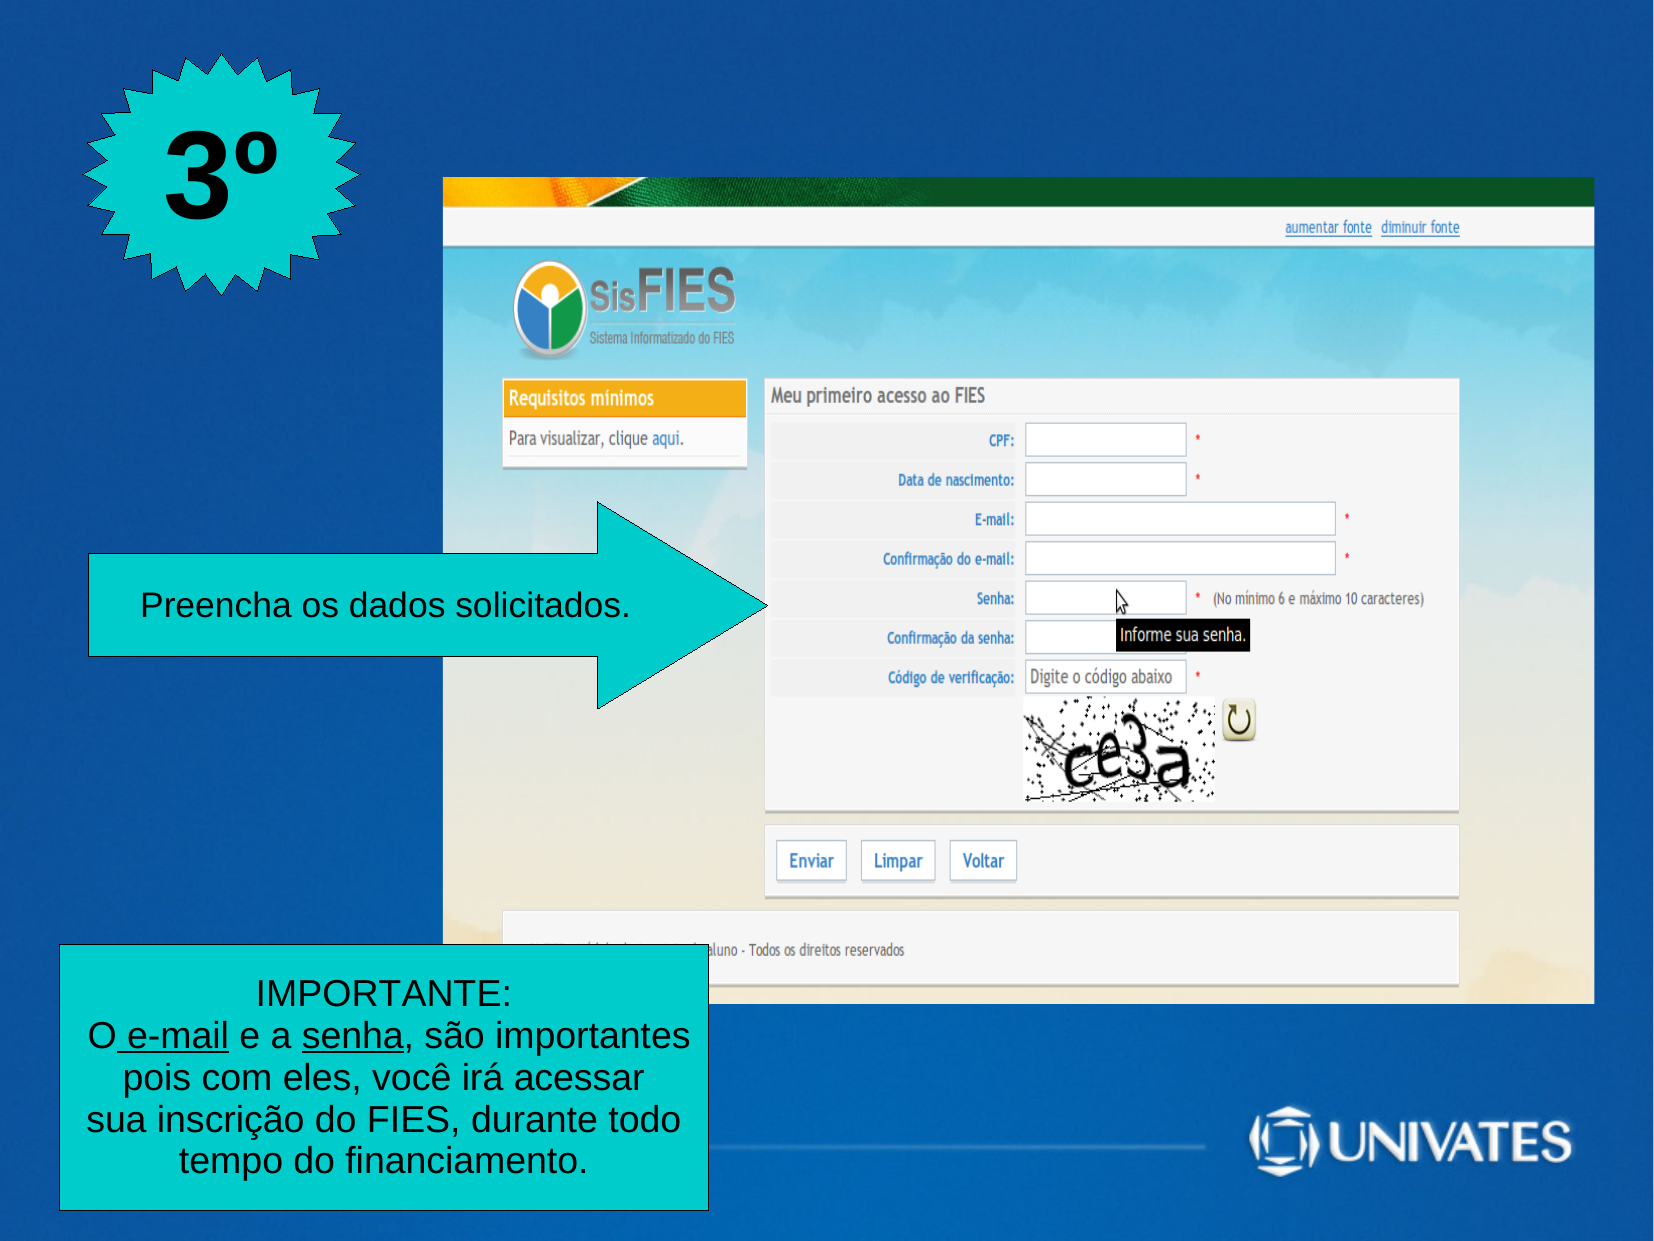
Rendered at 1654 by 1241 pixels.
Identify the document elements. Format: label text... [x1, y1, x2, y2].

text_box [217, 53, 226, 59]
picture [0, 0, 1654, 1241]
text_box IMPORTANTE: O e-mail e a senha, são importantes pois com eles, você irá acessar sua inscrição do FIES, durante todo tempo do financiamento. [59, 944, 709, 1211]
text_box Preencha os dados solicitados. [88, 501, 768, 709]
title 3º [59, 59, 384, 296]
